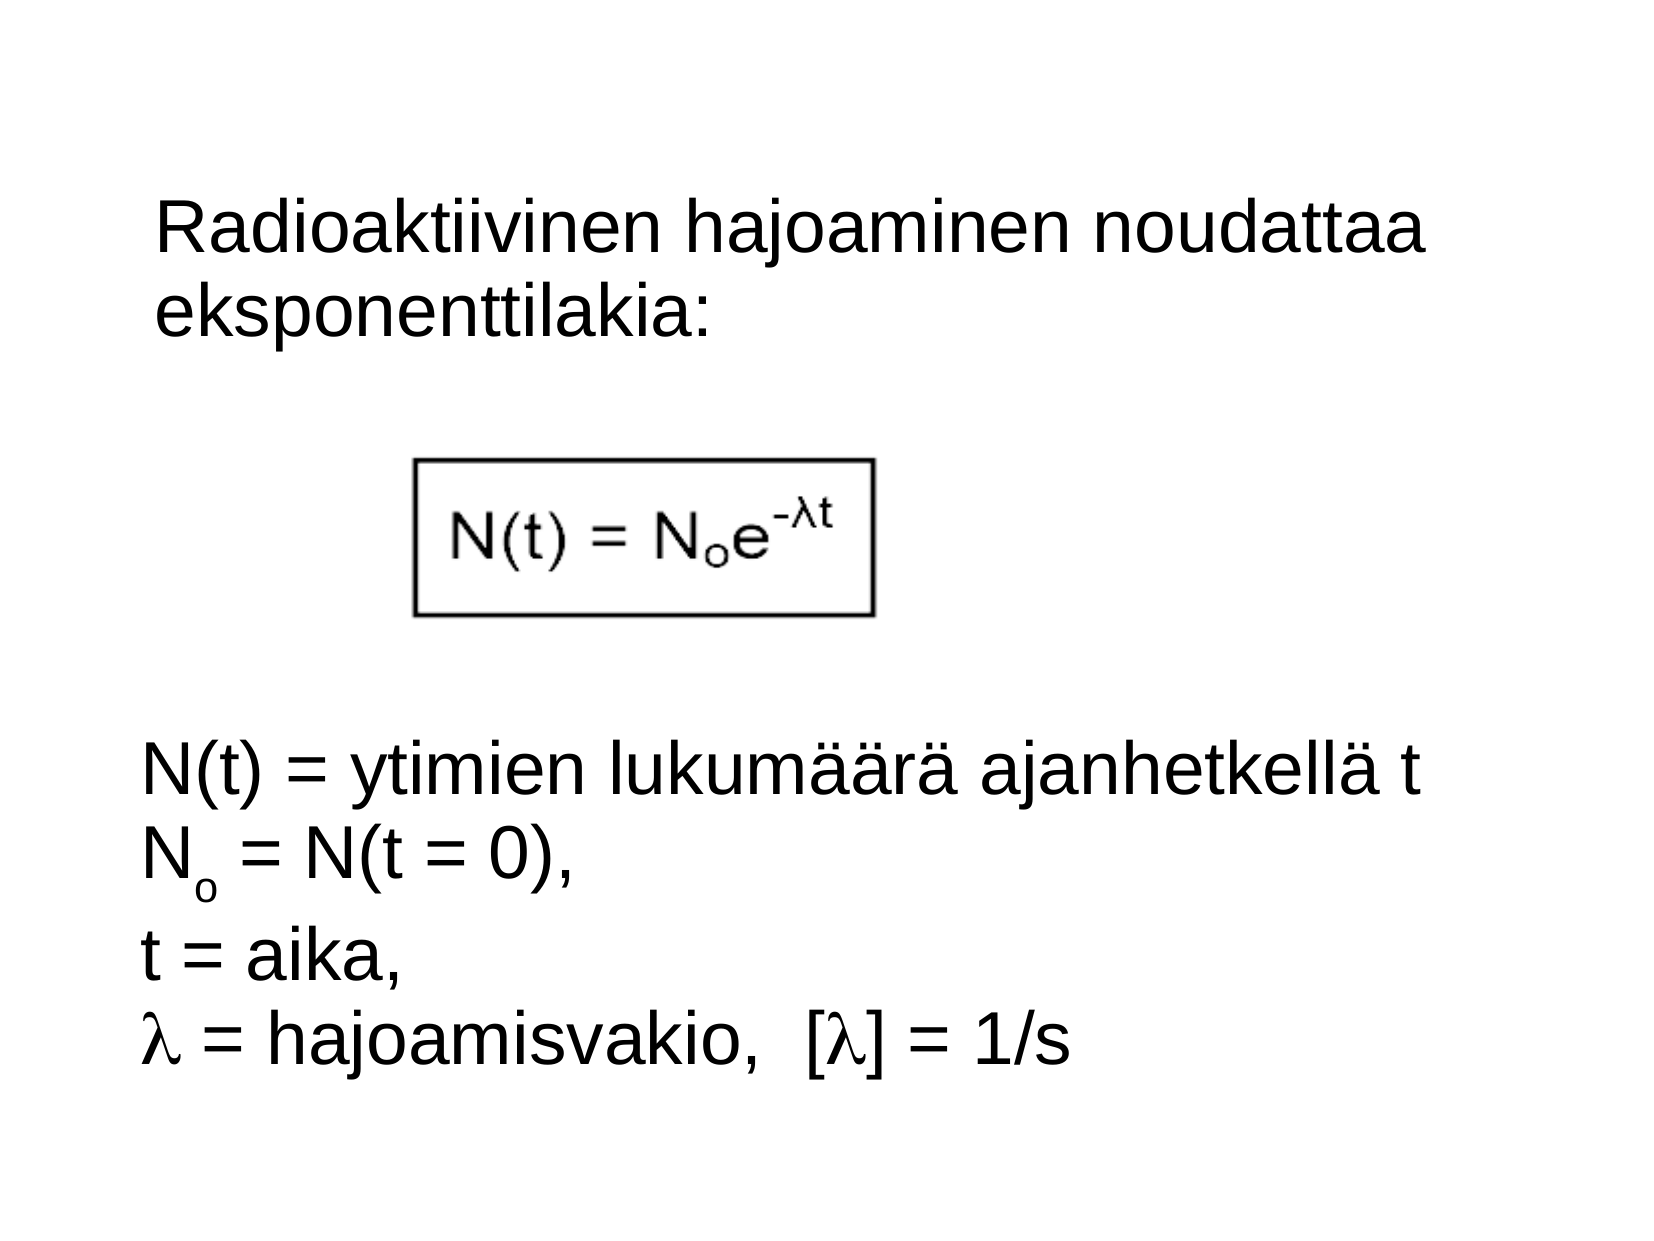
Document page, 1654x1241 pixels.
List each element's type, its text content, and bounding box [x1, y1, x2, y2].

text_box N(t) = ytimien lukumäärä ajanhetkellä t No = N(t = 0), t = aika, l = hajoamisvakio, [l] = 1/s [125, 718, 1501, 1192]
picture [384, 425, 922, 636]
text_box Radioaktiivinen hajoaminen noudattaa eksponenttilakia: [139, 177, 1571, 444]
